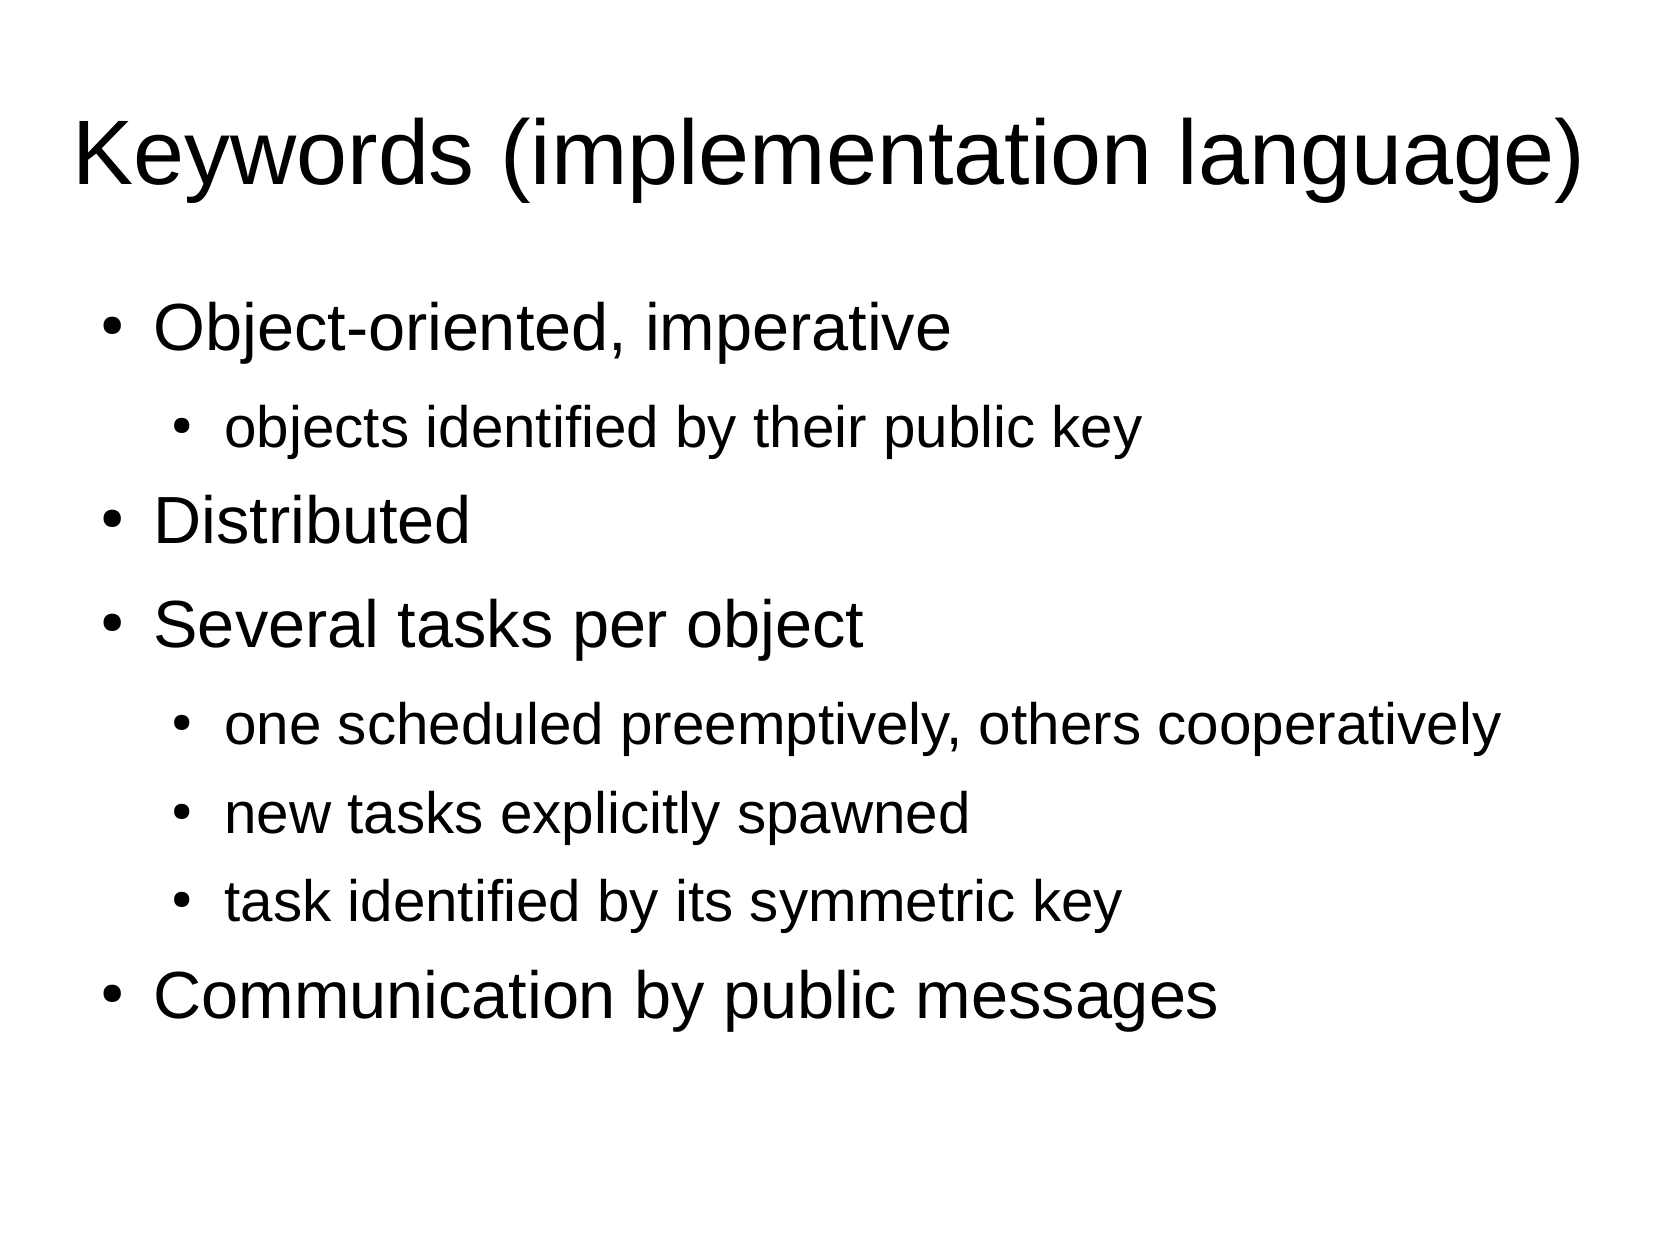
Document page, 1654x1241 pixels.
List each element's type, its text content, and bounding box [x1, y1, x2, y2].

list Object-oriented, imperative objects identified by their public key Distributed Several tasks per object one scheduled preemptively, others cooperatively new tasks explicitly spawned task identified by its symmetric key Communication by public messages [82, 290, 1571, 1109]
title Keywords (implementation language) [69, 49, 1591, 257]
